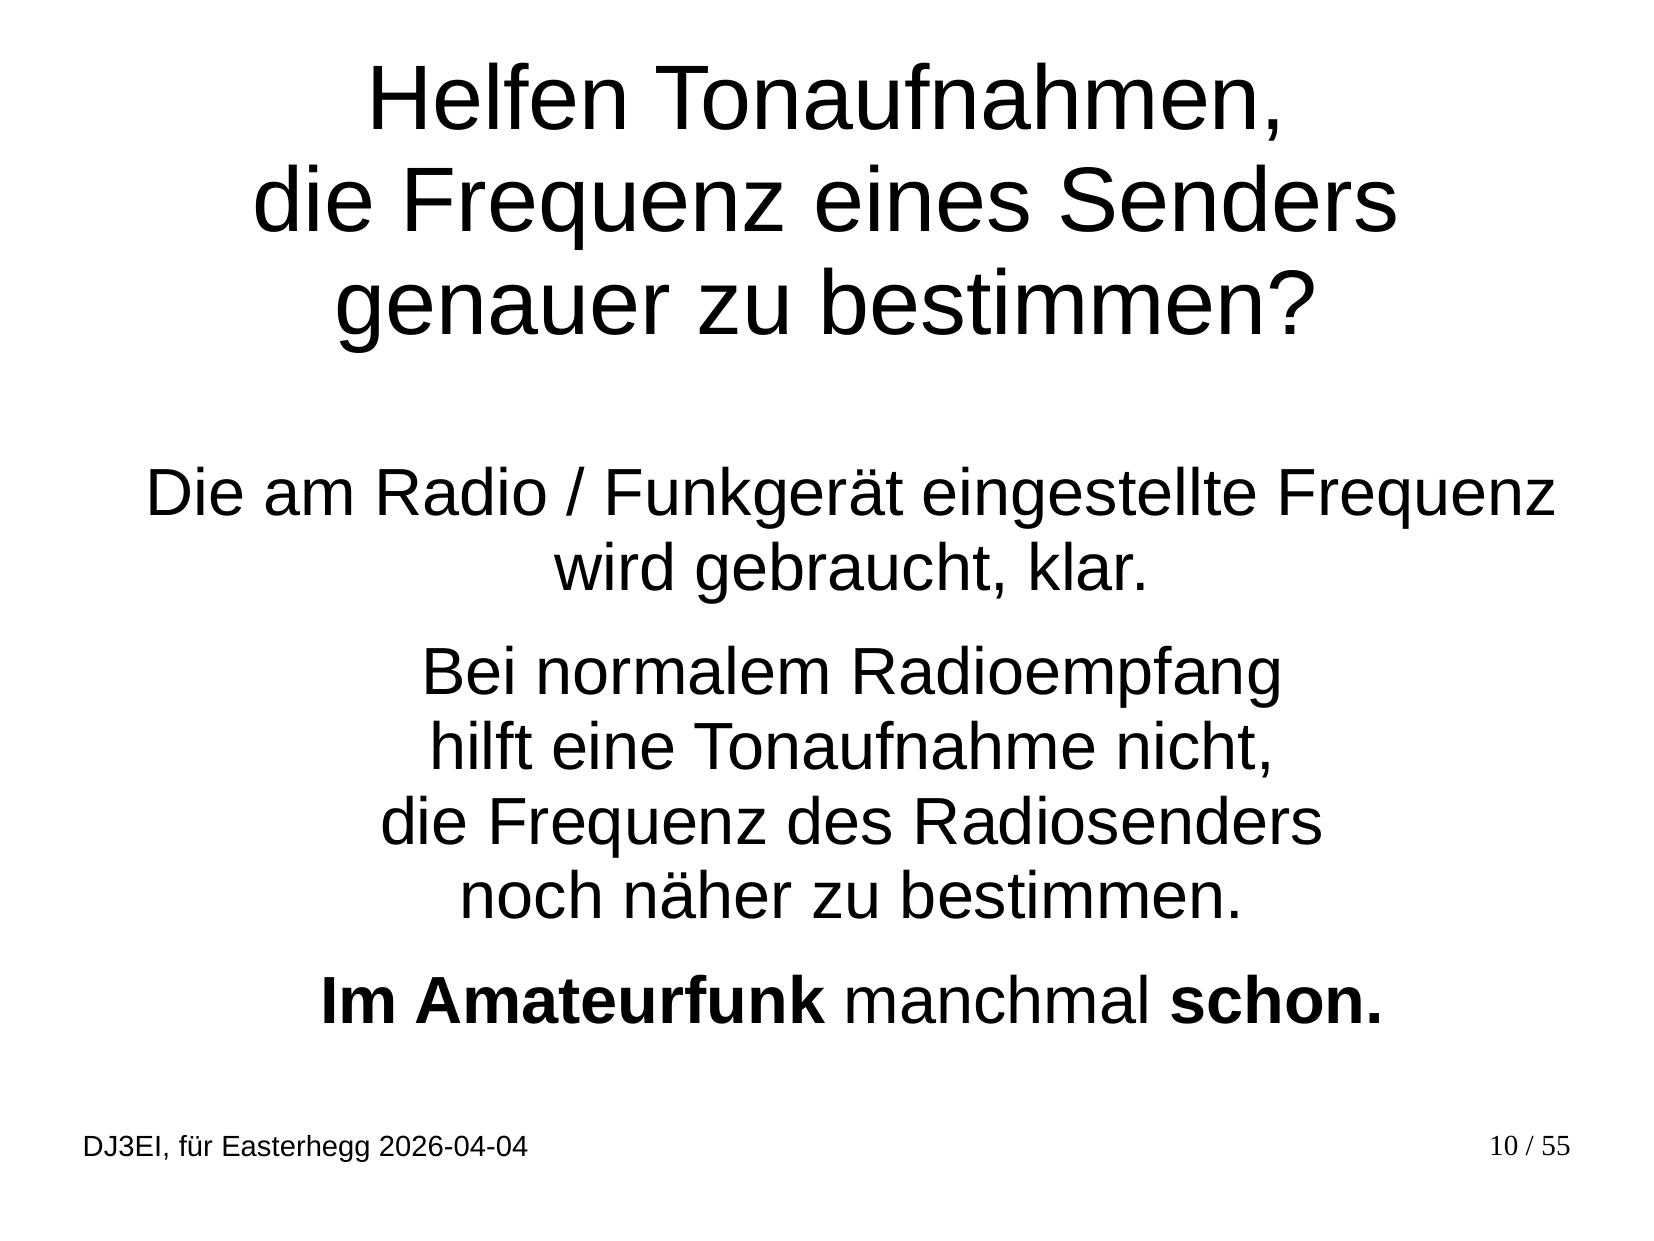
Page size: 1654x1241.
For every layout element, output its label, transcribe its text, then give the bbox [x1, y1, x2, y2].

text_box Die am Radio / Funkgerät eingestellte Frequenz wird gebraucht, klar. Bei normalem Radioempfang hilft eine Tonaufnahme nicht, die Frequenz des Radiosenders noch näher zu bestimmen. Im Amateurfunk manchmal schon. [128, 447, 1576, 1045]
title Helfen Tonaufnahmen, die Frequenz eines Senders genauer zu bestimmen? [82, 46, 1571, 354]
